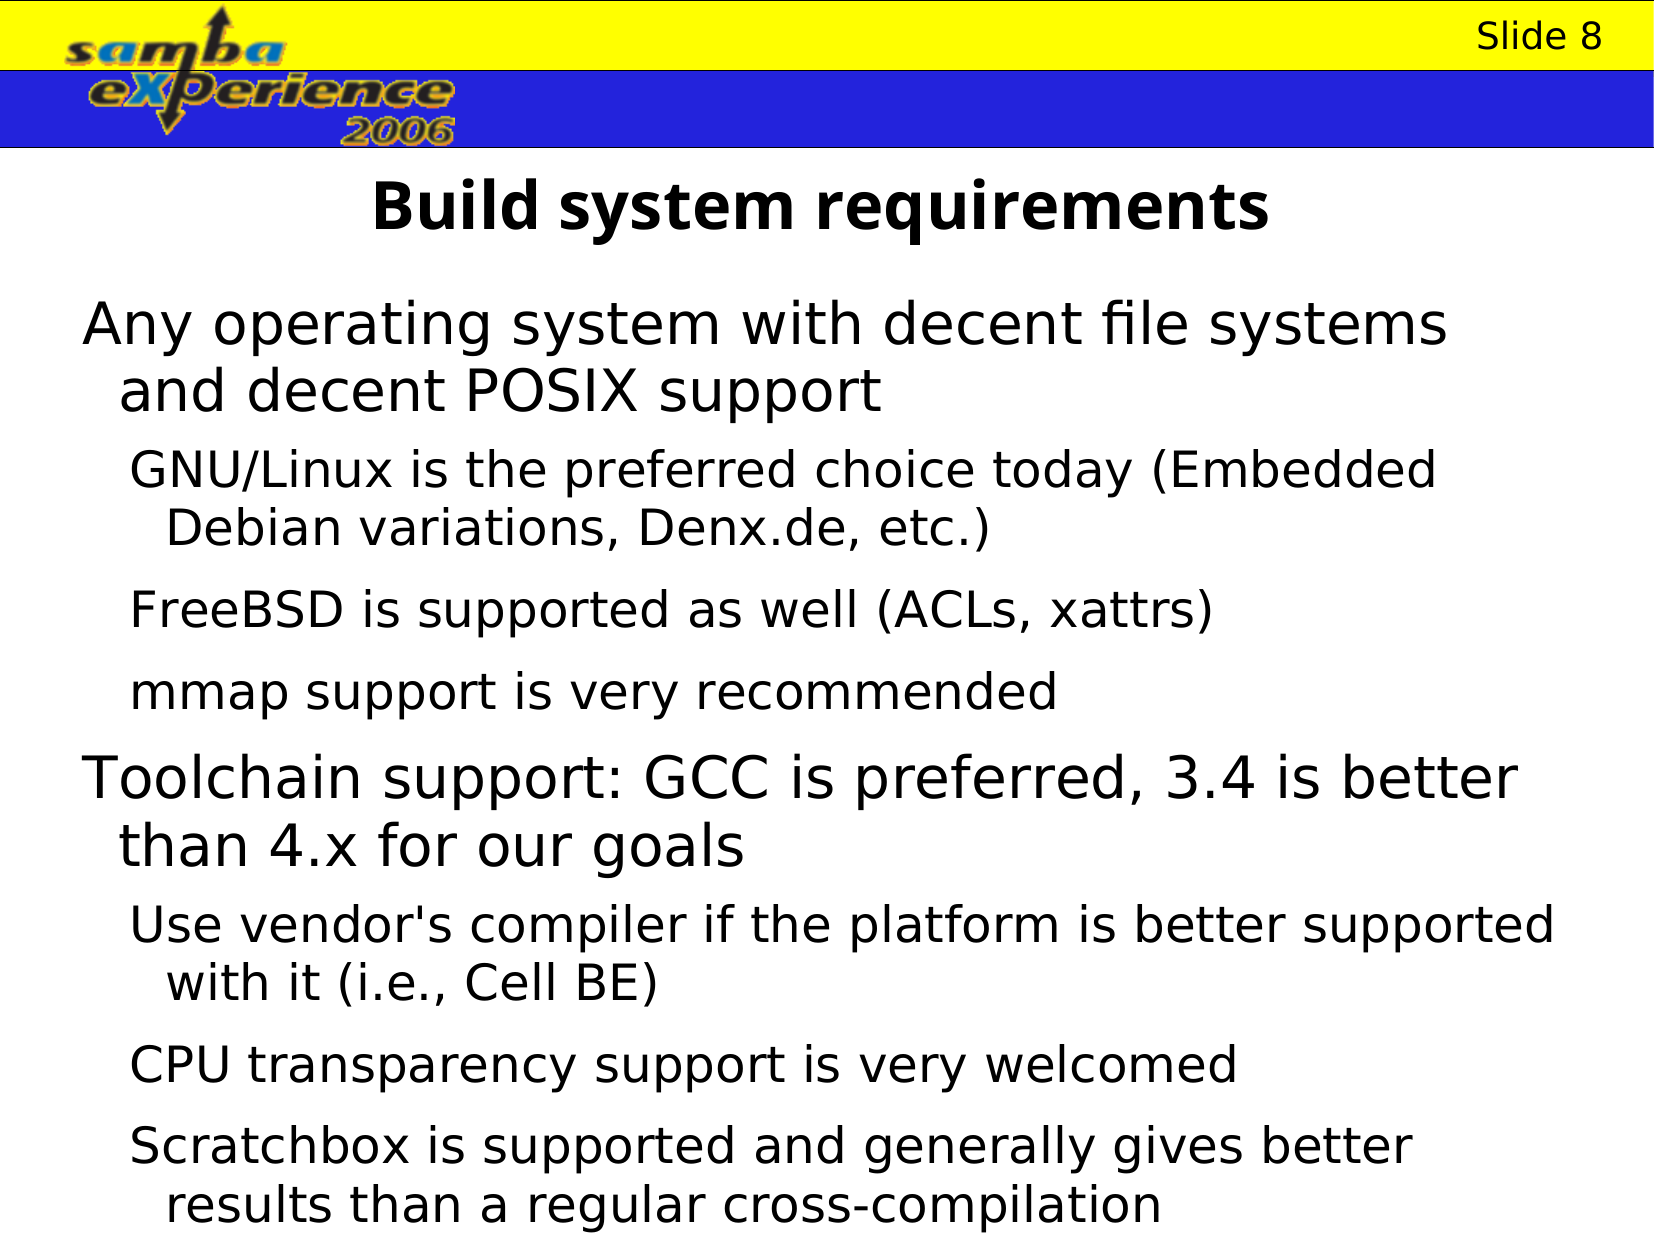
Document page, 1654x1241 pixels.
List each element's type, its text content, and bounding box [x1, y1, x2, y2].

list Any operating system with decent file systems and decent POSIX support GNU/Linux is the preferred choice today (Embedded Debian variations, Denx.de, etc.) FreeBSD is supported as well (ACLs, xattrs) mmap support is very recommended Toolchain support: GCC is preferred, 3.4 is better than 4.x for our goals Use vendor's compiler if the platform is better supported with it (i.e., Cell BE) CPU transparency support is very welcomed Scratchbox is supported and generally gives better results than a regular cross-compilation [82, 290, 1571, 1235]
picture [64, 148, 76, 154]
title Build system requirements [76, 99, 1565, 308]
picture [64, 71, 455, 147]
picture [64, 2, 455, 70]
